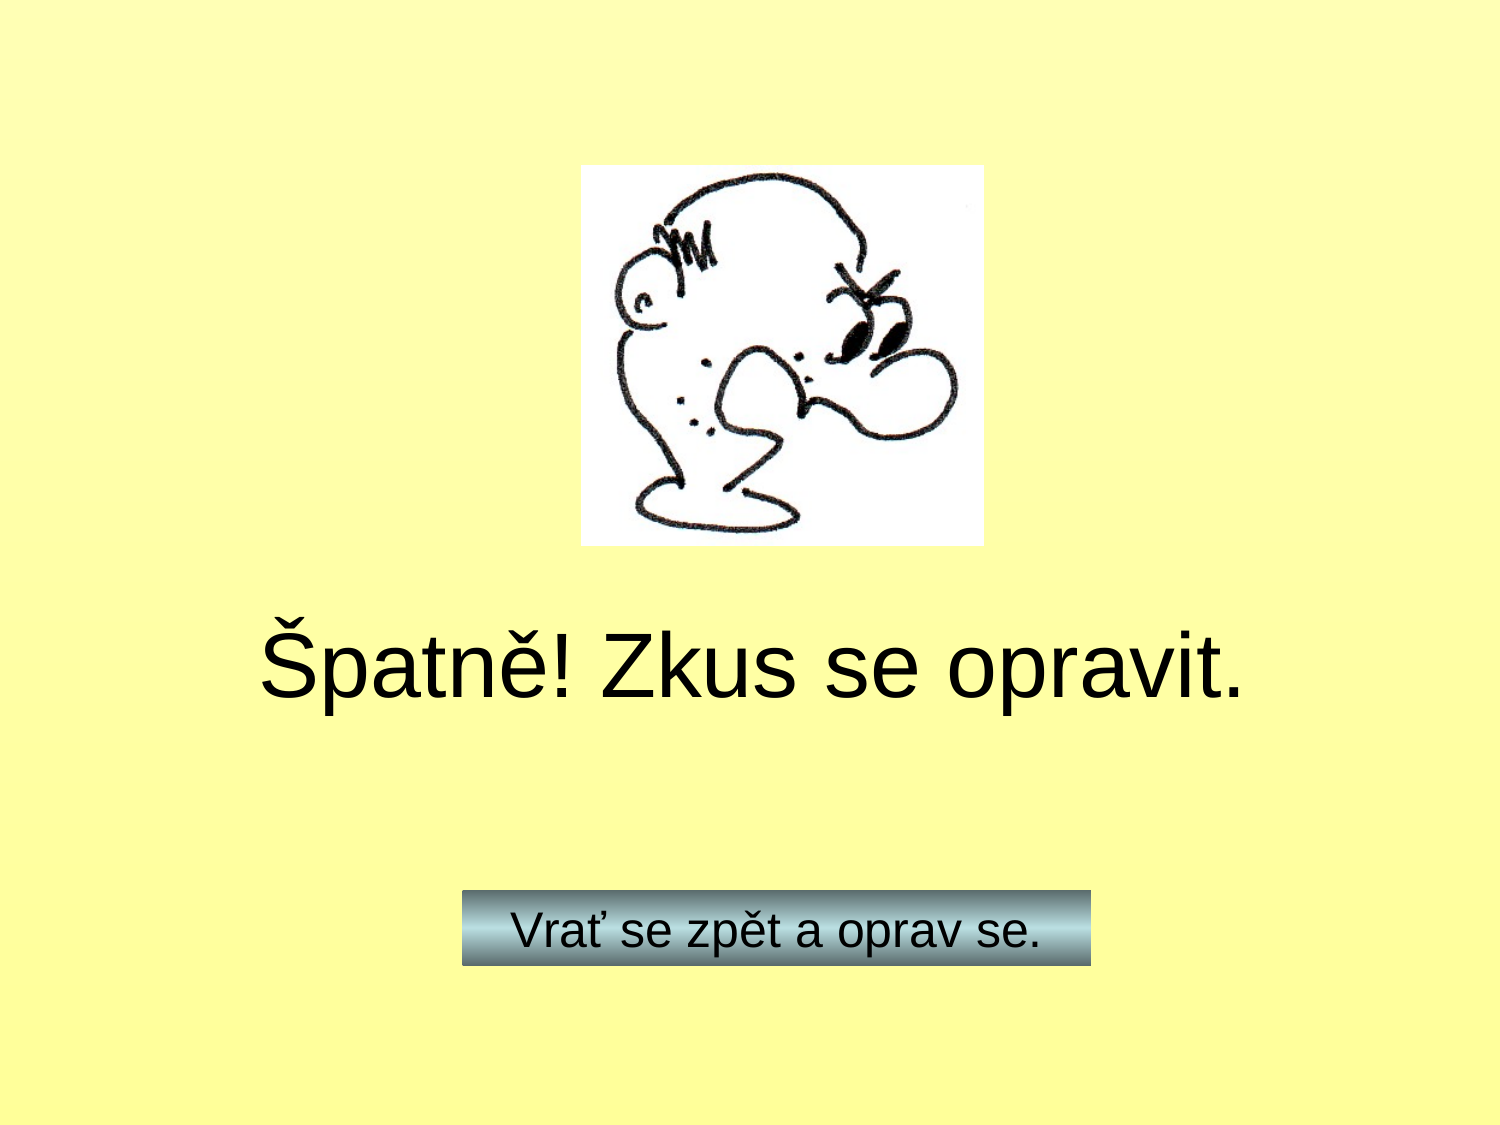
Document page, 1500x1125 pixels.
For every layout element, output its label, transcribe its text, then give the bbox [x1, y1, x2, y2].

title Špatně! Zkus se opravit. [78, 567, 1429, 755]
text_box Vrať se zpět a oprav se. [462, 890, 1091, 966]
picture [581, 165, 984, 546]
